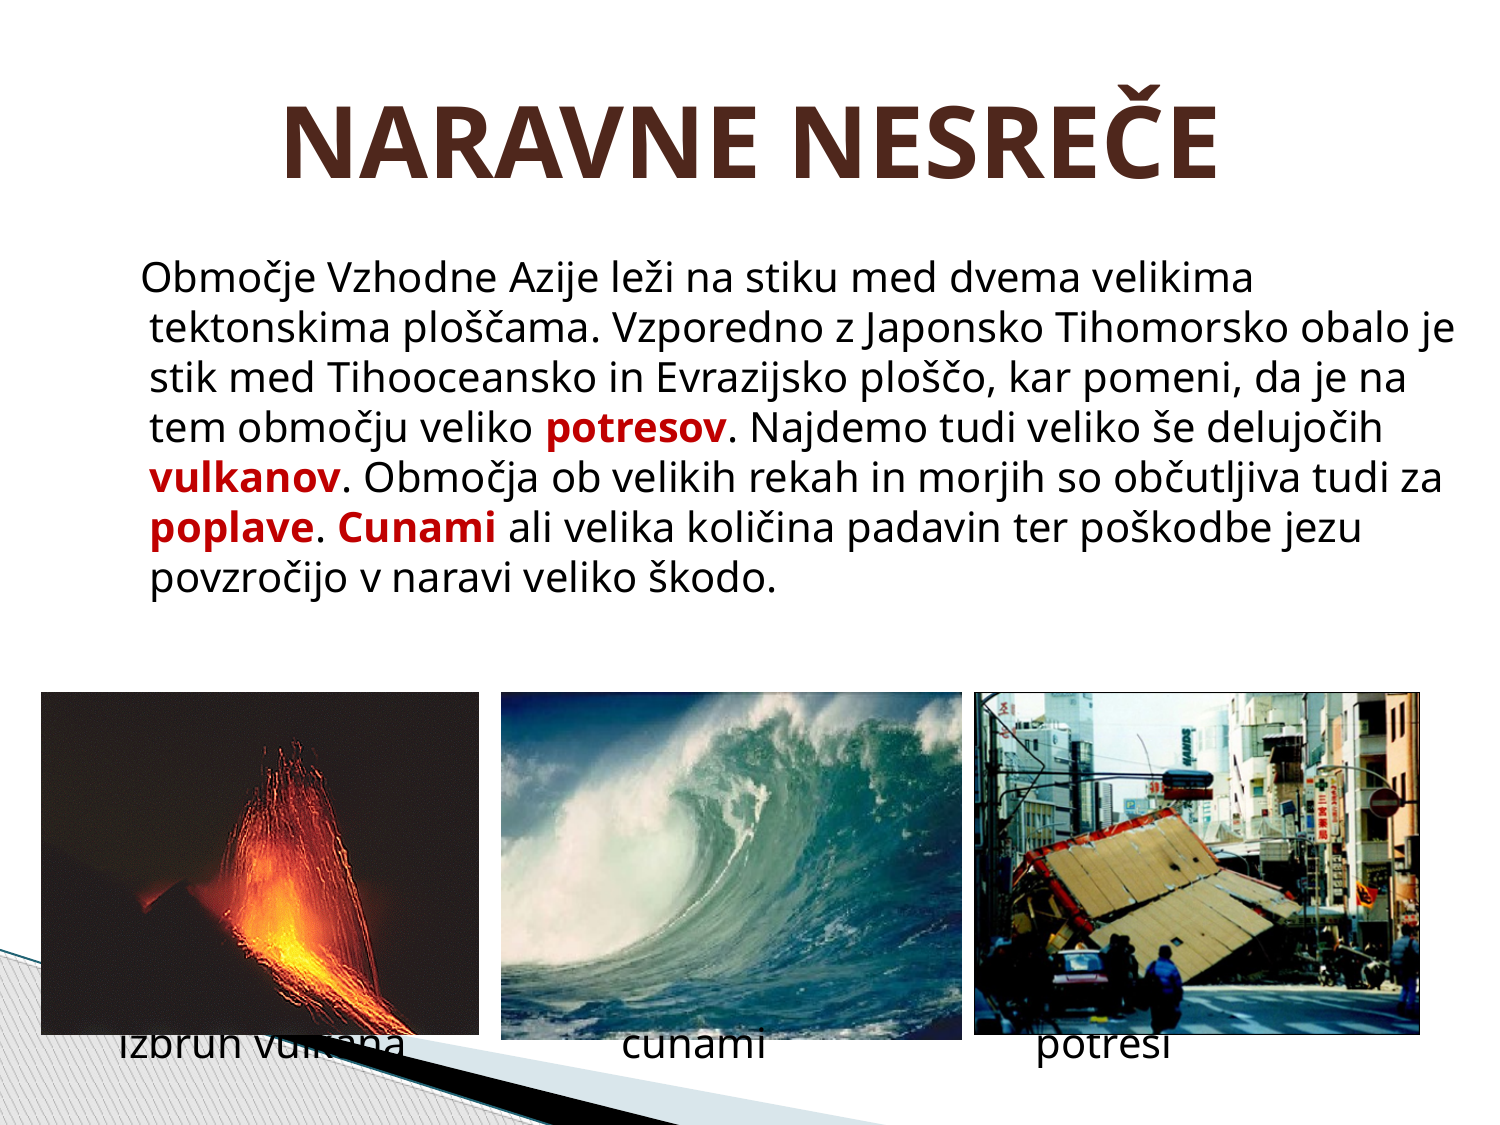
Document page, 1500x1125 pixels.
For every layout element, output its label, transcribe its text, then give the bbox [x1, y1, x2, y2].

picture [41, 692, 479, 1035]
title NARAVNE NESREČE [75, 45, 1425, 233]
list Območje Vzhodne Azije leži na stiku med dvema velikima tektonskima ploščama. Vzporedno z Japonsko Tihomorsko obalo je stik med Tihooceansko in Evrazijsko ploščo, kar pomeni, da je na tem območju veliko potresov. Najdemo tudi veliko še delujočih vulkanov. Območja ob velikih rekah in morjih so občutljiva tudi za poplave. Cunami ali velika količina padavin ter poškodbe jezu povzročijo v naravi veliko škodo. izbruh vulkana cunami potresi [75, 242, 1500, 1125]
picture [974, 692, 1420, 1035]
